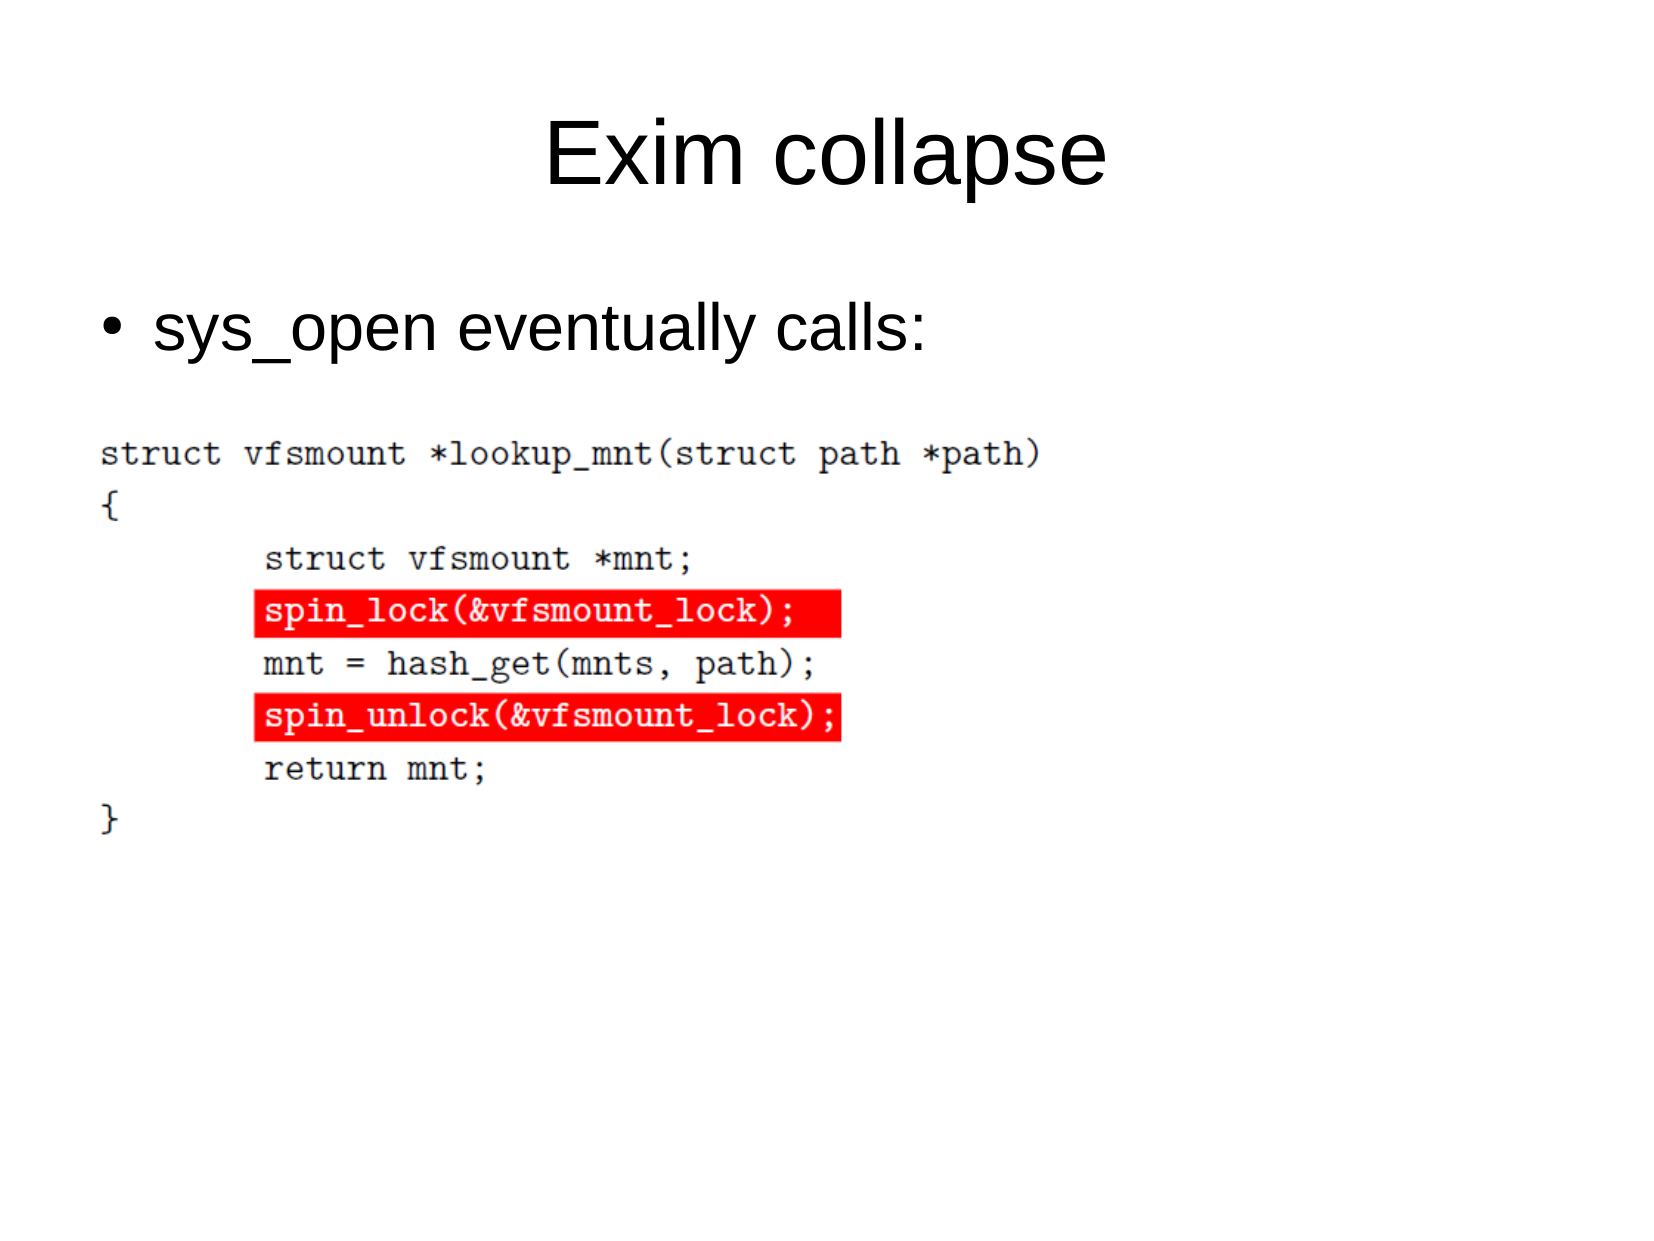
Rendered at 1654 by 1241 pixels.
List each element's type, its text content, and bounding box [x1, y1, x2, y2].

list sys_open eventually calls: [82, 290, 1571, 1010]
picture [87, 425, 1066, 842]
title Exim collapse [82, 49, 1571, 257]
